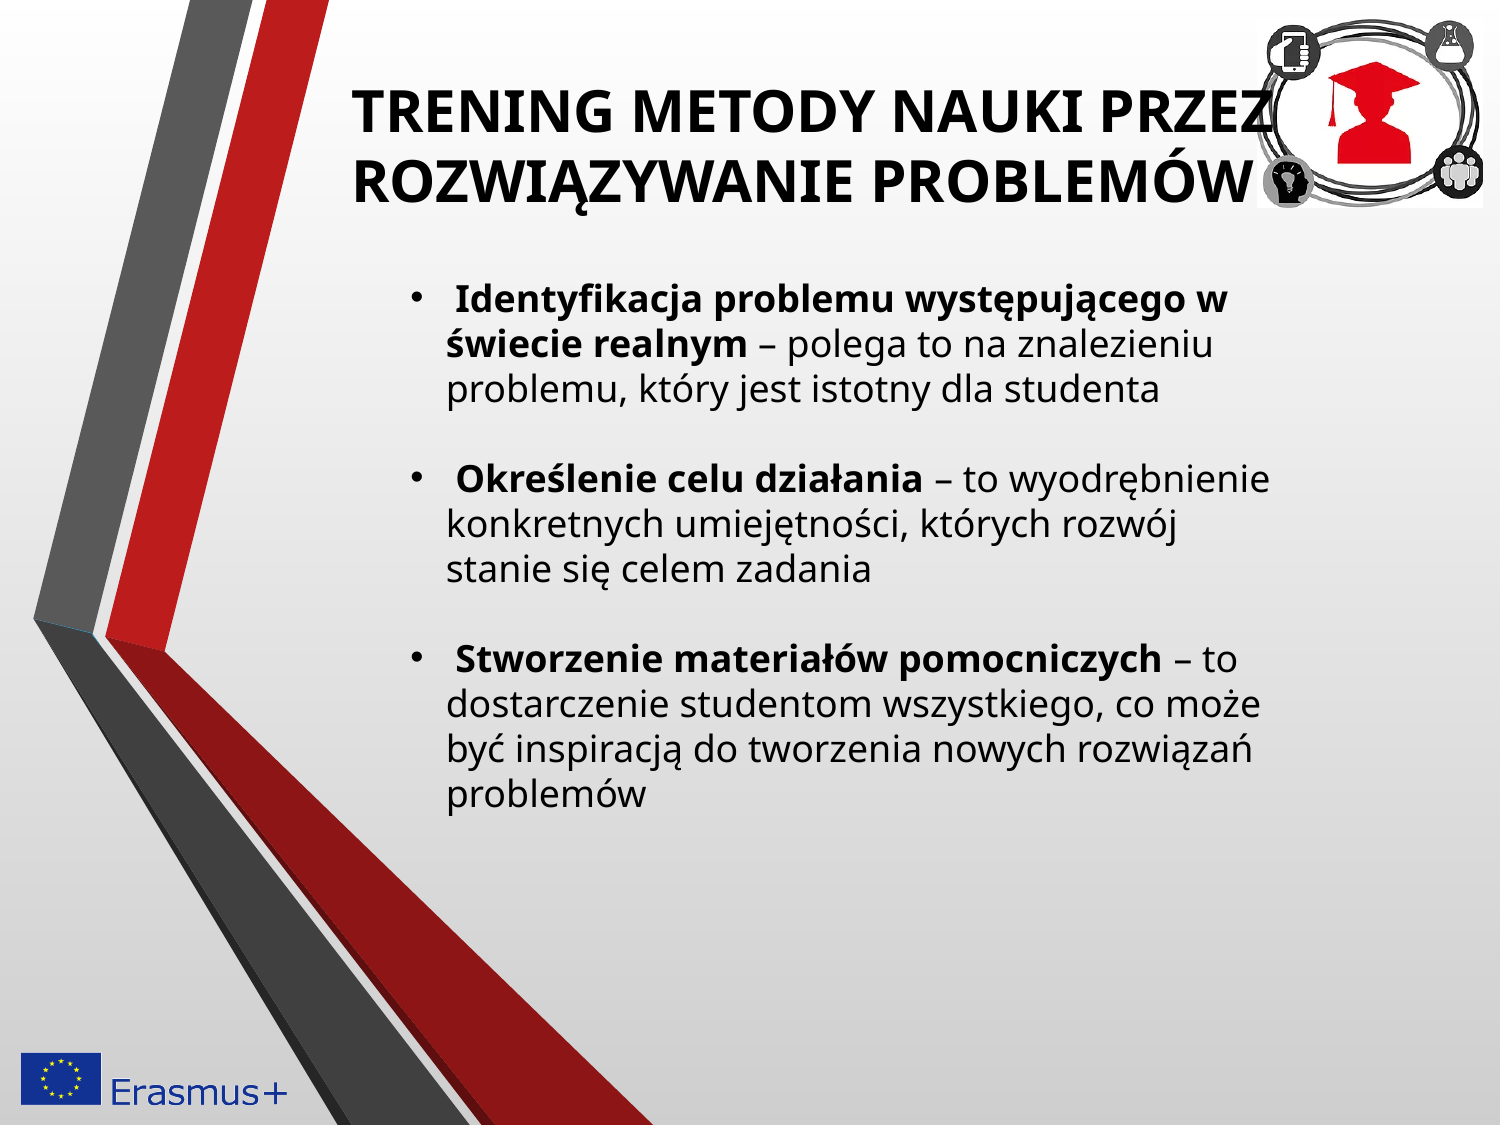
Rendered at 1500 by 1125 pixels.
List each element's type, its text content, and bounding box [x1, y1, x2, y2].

text_box TRENING METODY NAUKI PRZEZ ROZWIĄZYWANIE PROBLEMÓW [336, 66, 1306, 222]
text_box Identyfikacja problemu występującego w świecie realnym – polega to na znalezieniu problemu, który jest istotny dla studenta Określenie celu działania – to wyodrębnienie konkretnych umiejętności, których rozwój stanie się celem zadania Stworzenie materiałów pomocniczych – to dostarczenie studentom wszystkiego, co może być inspiracją do tworzenia nowych rozwiązań problemów [395, 267, 1306, 822]
picture [5, 1037, 302, 1120]
chart [1257, 19, 1483, 209]
